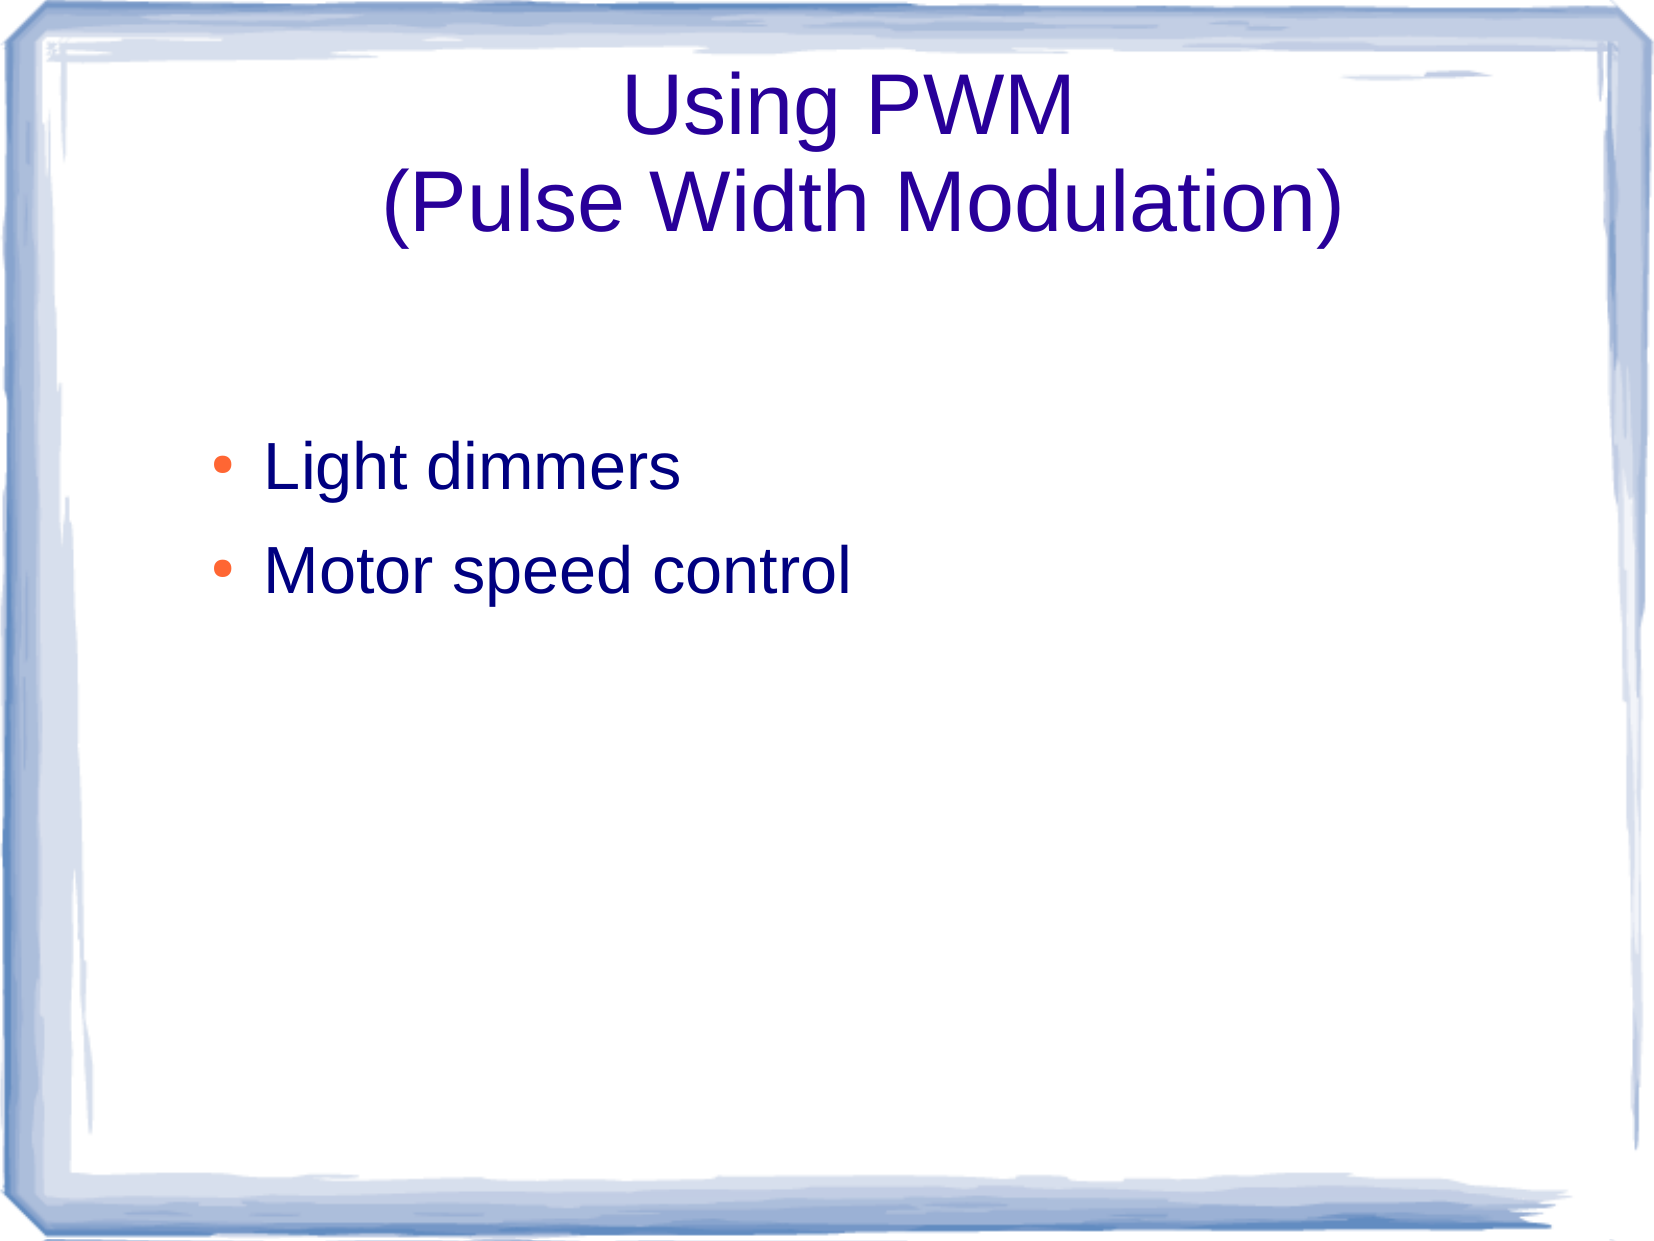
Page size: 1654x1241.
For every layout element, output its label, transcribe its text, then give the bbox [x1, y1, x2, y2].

picture [0, 0, 1654, 1241]
list Light dimmers Motor speed control [118, 324, 1571, 1004]
title Using PWM (Pulse Width Modulation) [82, 49, 1571, 257]
